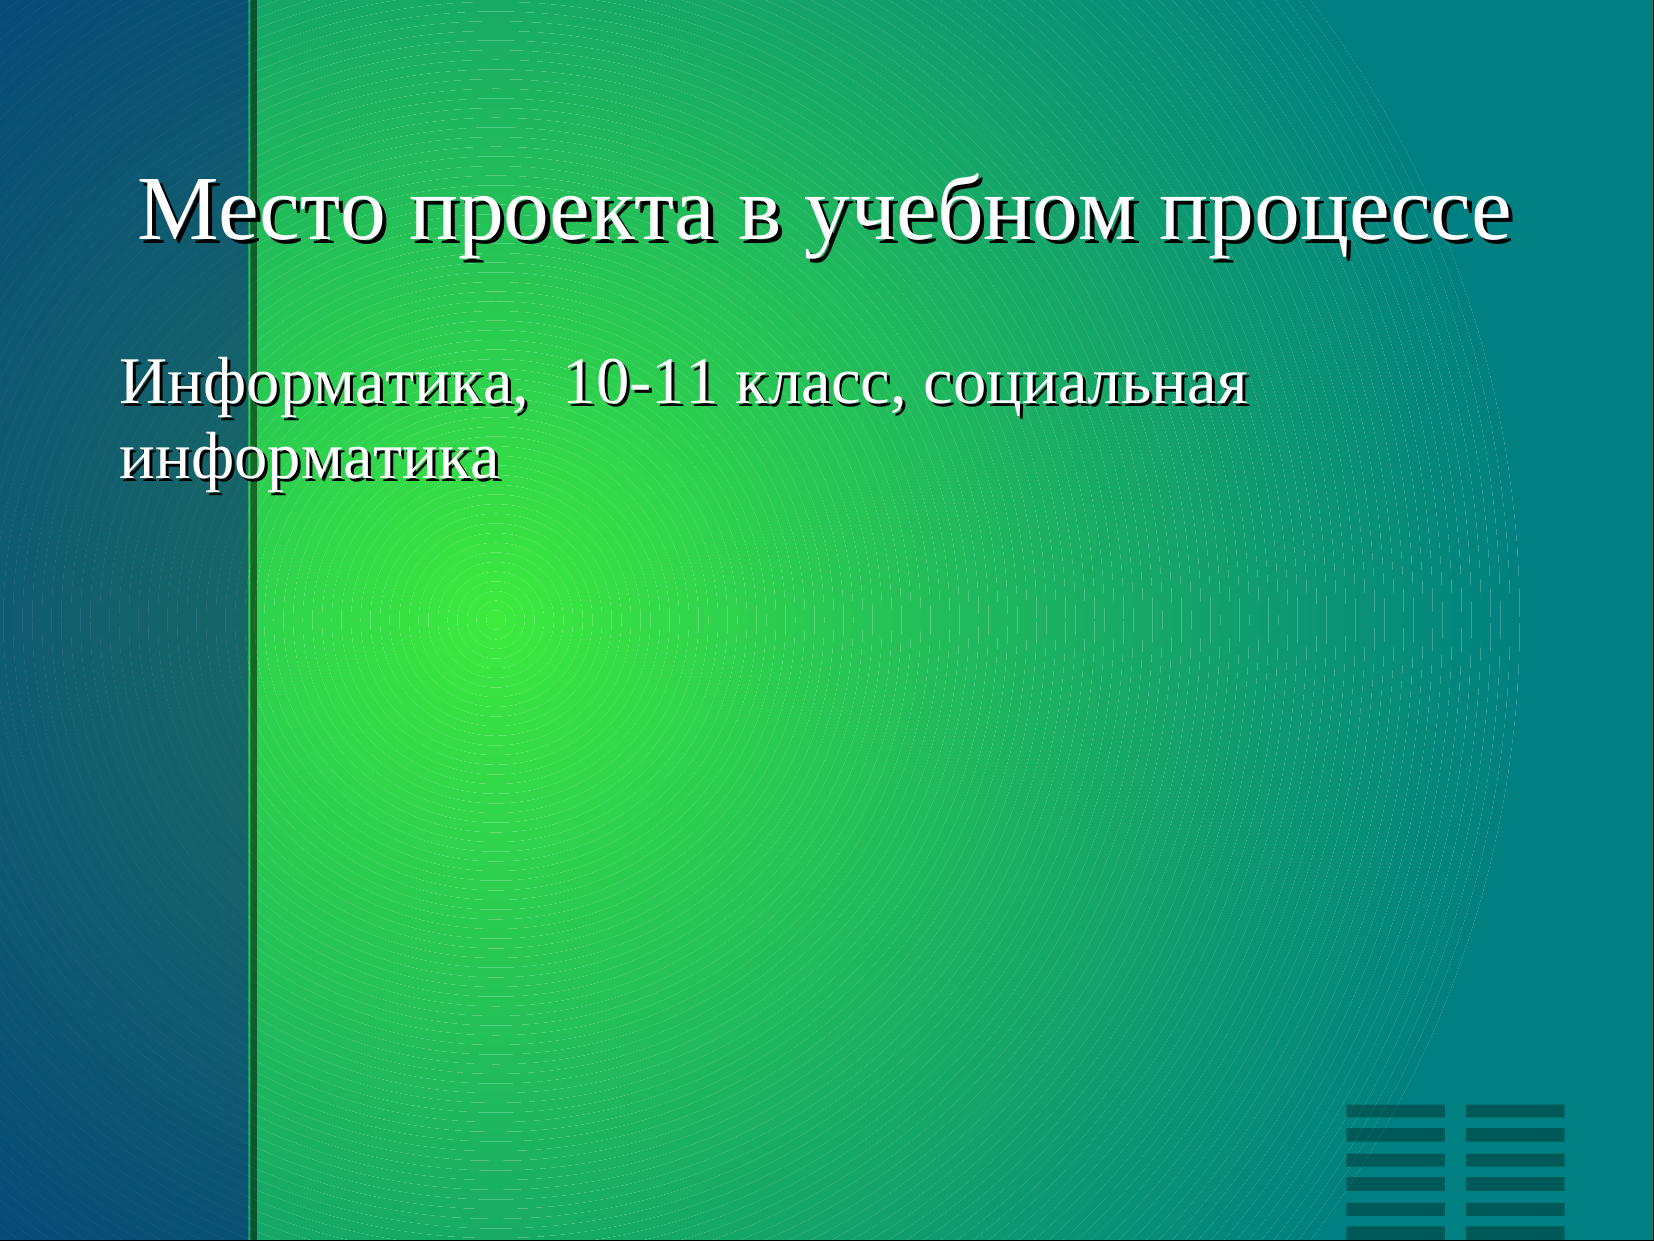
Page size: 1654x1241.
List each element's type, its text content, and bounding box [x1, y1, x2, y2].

list Информатика, 10-11 класс, социальная информатика [119, 344, 1533, 1112]
title Место проекта в учебном процессе [119, 112, 1533, 305]
